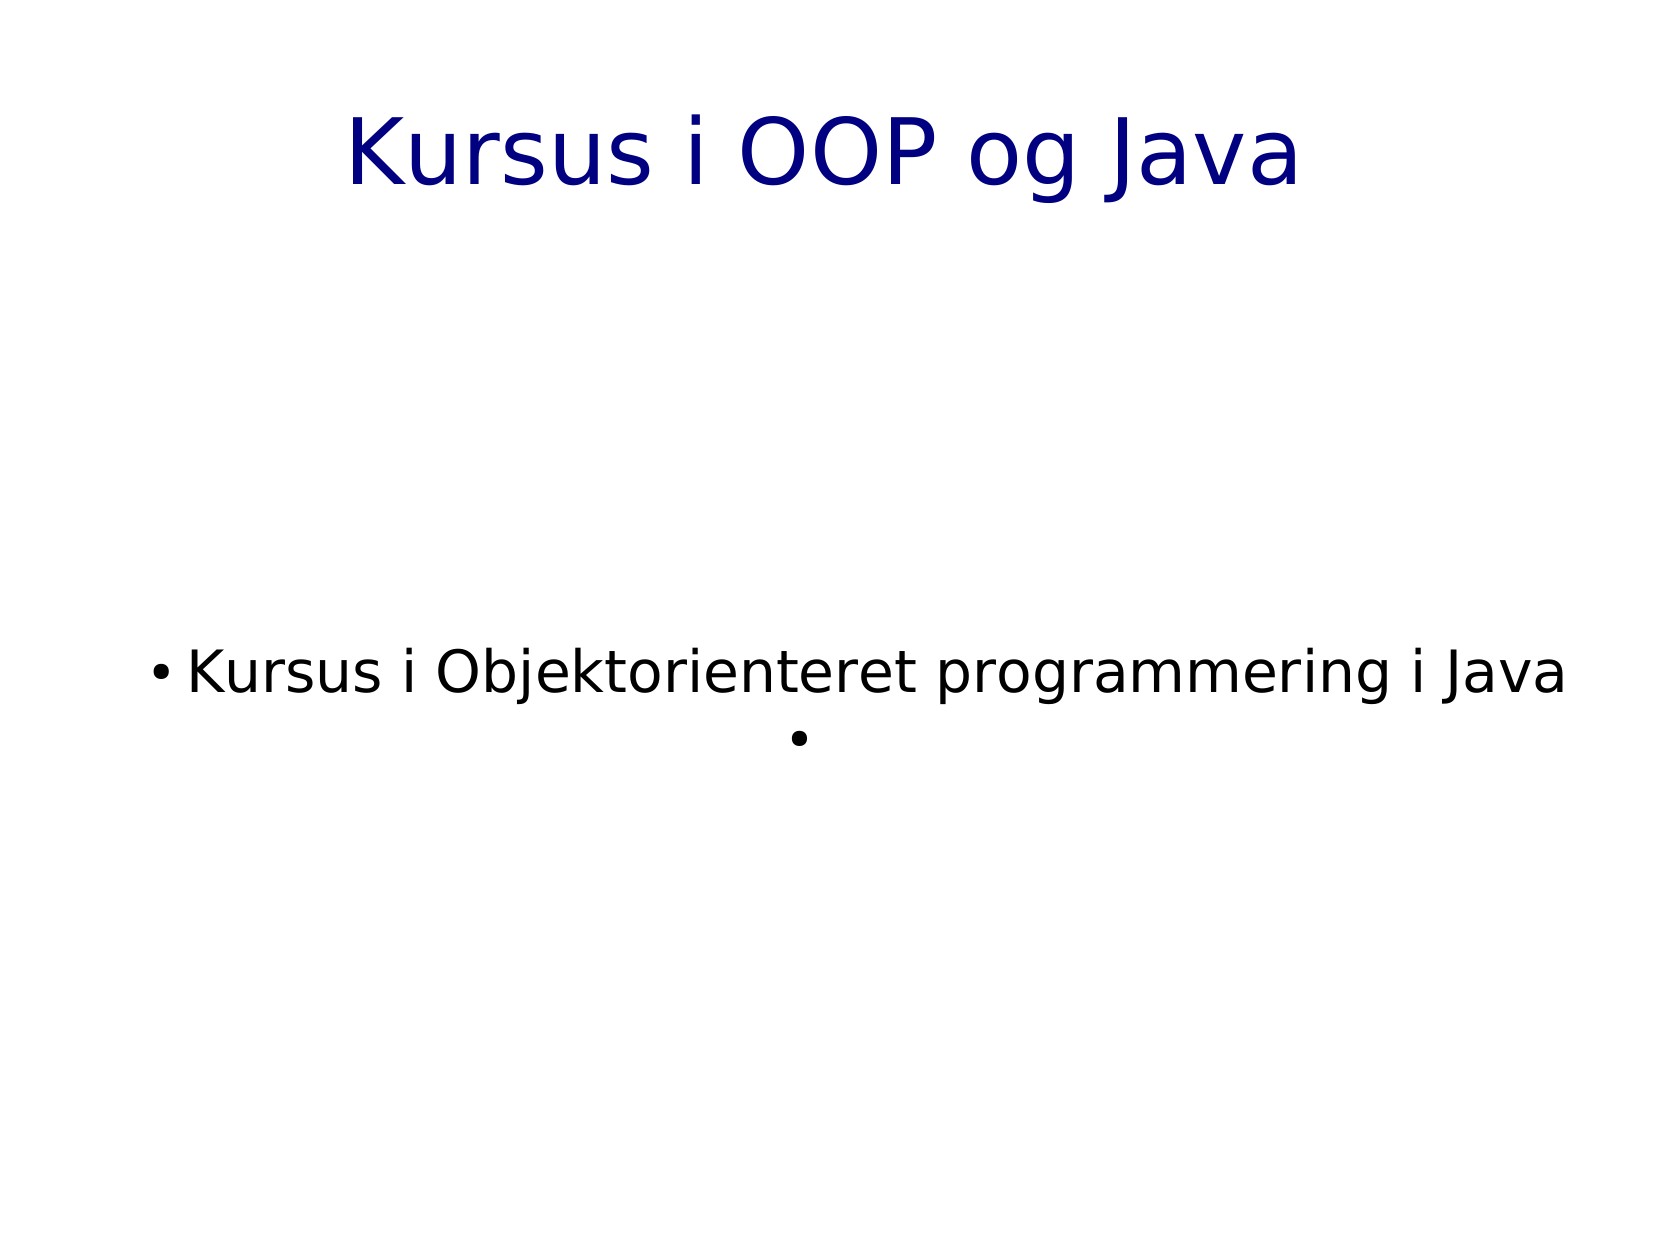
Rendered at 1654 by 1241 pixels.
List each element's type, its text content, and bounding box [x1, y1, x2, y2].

subtitle Kursus i Objektorienteret programmering i Java [76, 230, 1573, 1183]
title Kursus i OOP og Java [30, 49, 1620, 257]
